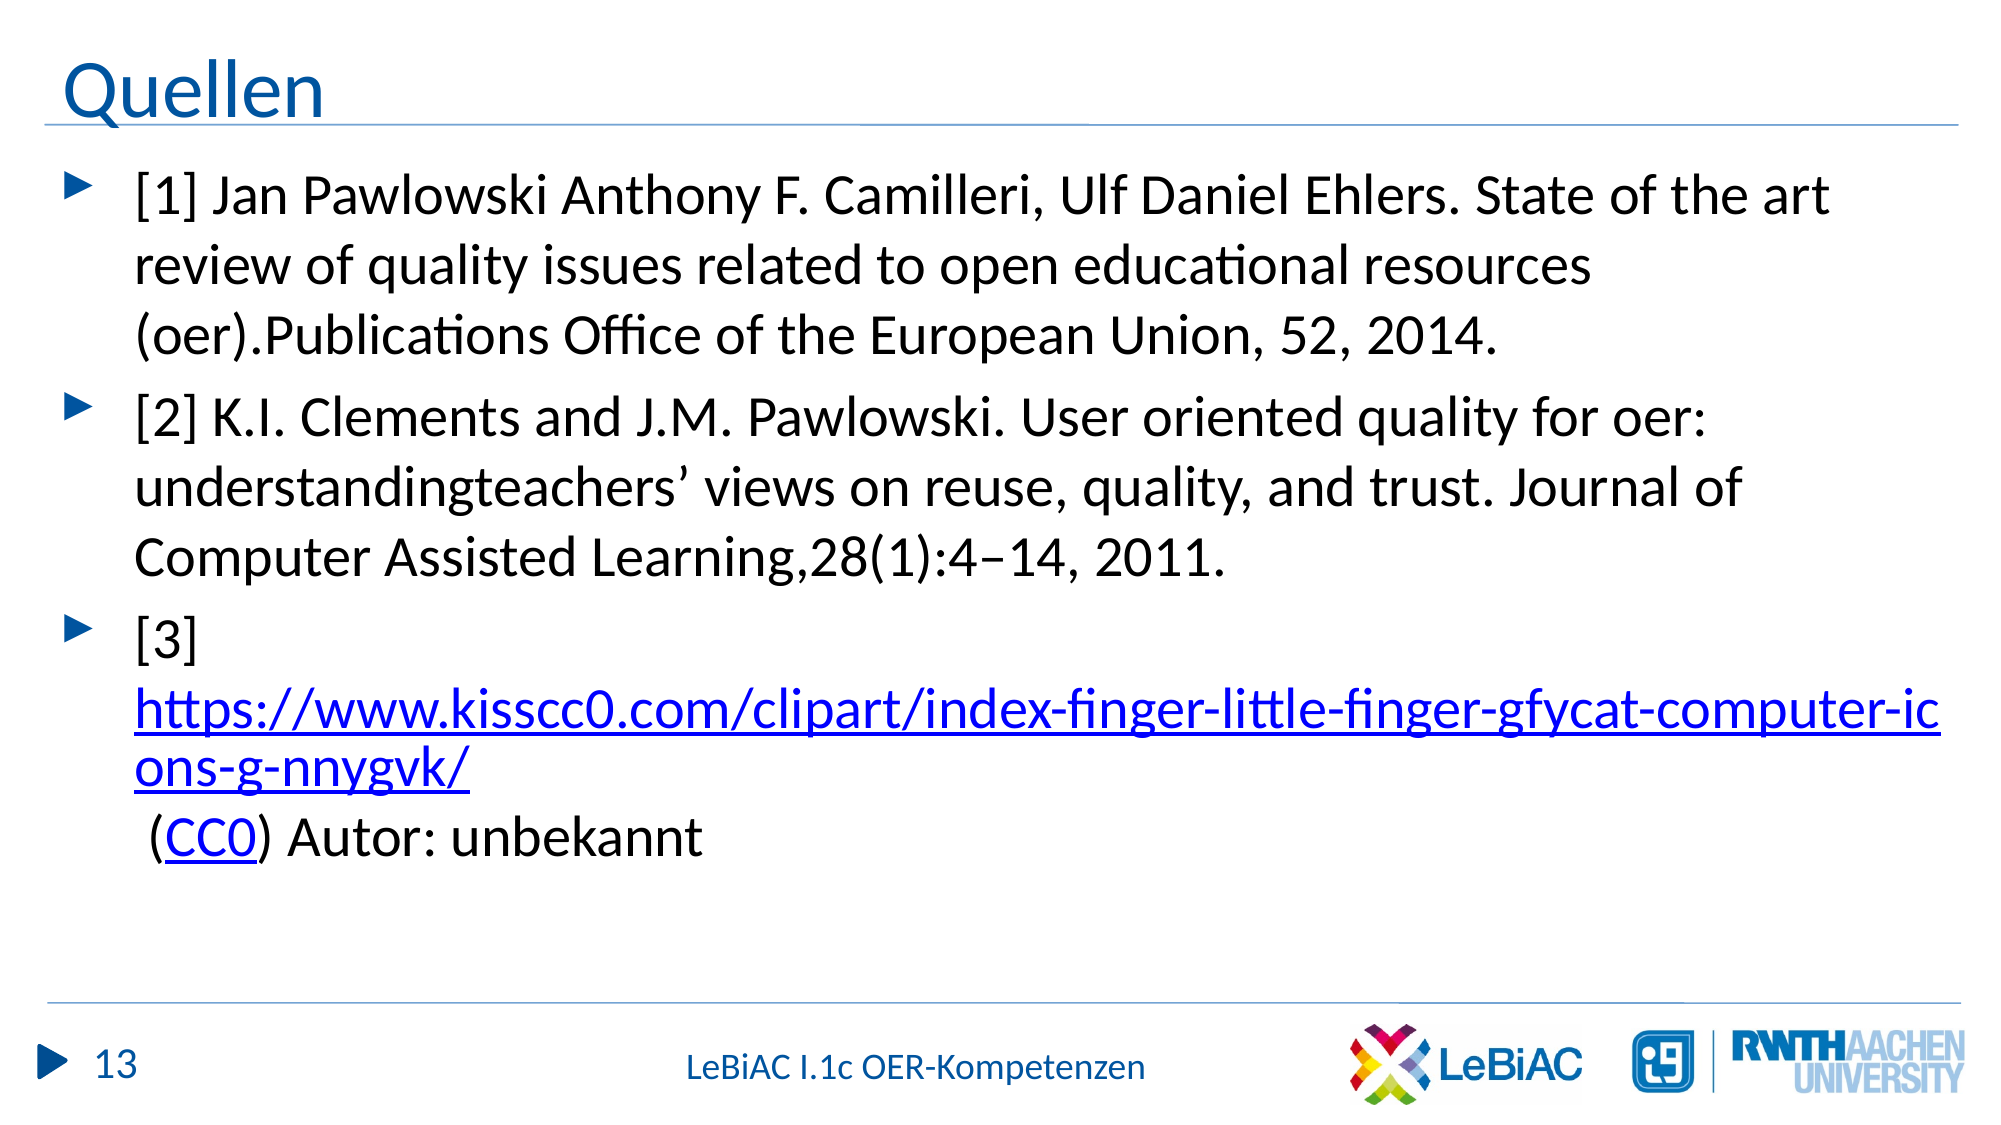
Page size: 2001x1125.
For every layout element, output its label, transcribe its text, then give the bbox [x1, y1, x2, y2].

picture [1631, 1028, 1966, 1094]
title Quellen [47, 42, 1959, 125]
list [1] Jan Pawlowski Anthony F. Camilleri, Ulf Daniel Ehlers. State of the art review of quality issues related to open educational resources (oer).Publications Office of the European Union, 52, 2014. [2] K.I. Clements and J.M. Pawlowski. User oriented quality for oer: understandingteachers’ views on reuse, quality, and trust. Journal of Computer Assisted Learning,28(1):4–14, 2011. [3] https://www.kisscc0.com/clipart/index-finger-little-finger-gfycat-computer-icons-g-nnygvk/ (CC0) Autor: unbekannt [44, 149, 1959, 988]
picture [1350, 1024, 1582, 1105]
